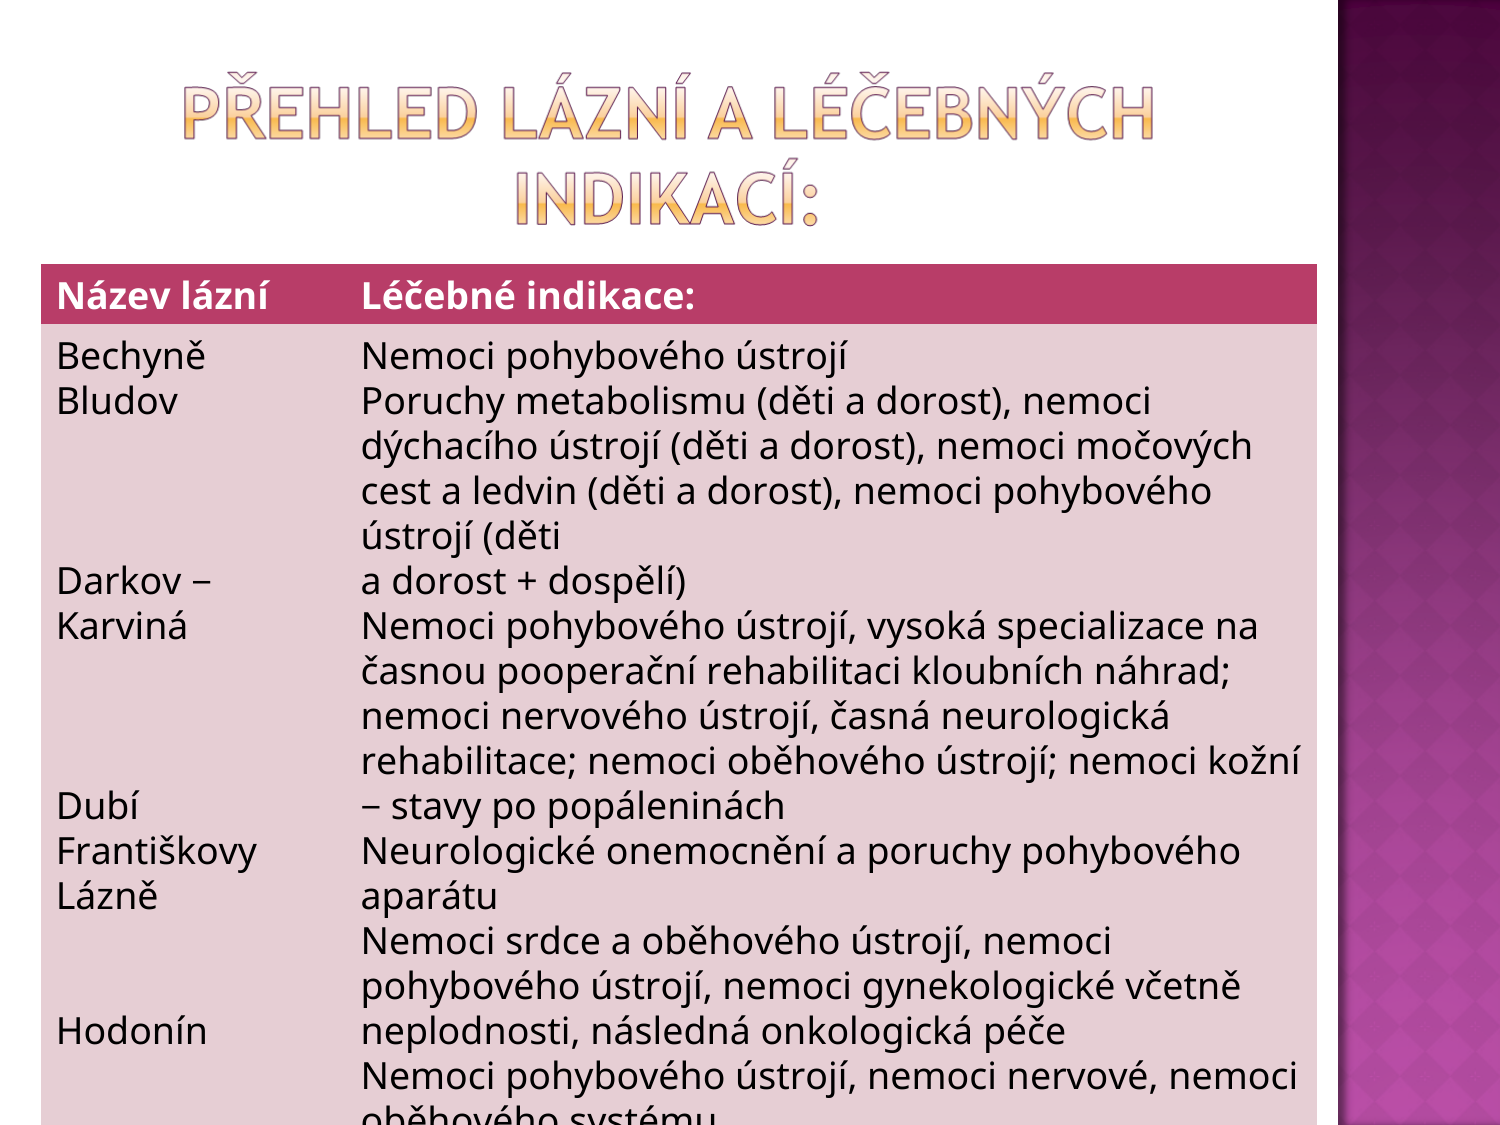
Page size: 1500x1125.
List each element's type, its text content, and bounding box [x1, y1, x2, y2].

table_header Název lázní [41, 264, 346, 324]
picture [1337, 0, 1500, 1125]
table_header Léčebné indikace: [346, 264, 1317, 324]
table_cell Nemoci pohybového ústrojí Poruchy metabolismu (děti a dorost), nemoci dýchacího ústrojí (děti a dorost), nemoci močových cest a ledvin (děti a dorost), nemoci pohybového ústrojí (děti a dorost + dospělí) Nemoci pohybového ústrojí, vysoká specializace na časnou pooperační rehabilitaci kloubních náhrad; nemoci nervového ústrojí, časná neurologická rehabilitace; nemoci oběhového ústrojí; nemoci kožní − stavy po popáleninách Neurologické onemocnění a poruchy pohybového aparátu Nemoci srdce a oběhového ústrojí, nemoci pohybového ústrojí, nemoci gynekologické včetně neplodnosti, následná onkologická péče Nemoci pohybového ústrojí, nemoci nervové, nemoci oběhového systému [346, 324, 1317, 1125]
text_box [73, 47, 1265, 241]
table_cell Bechyně Bludov Darkov − Karviná Dubí Františkovy Lázně Hodonín [41, 324, 346, 1125]
